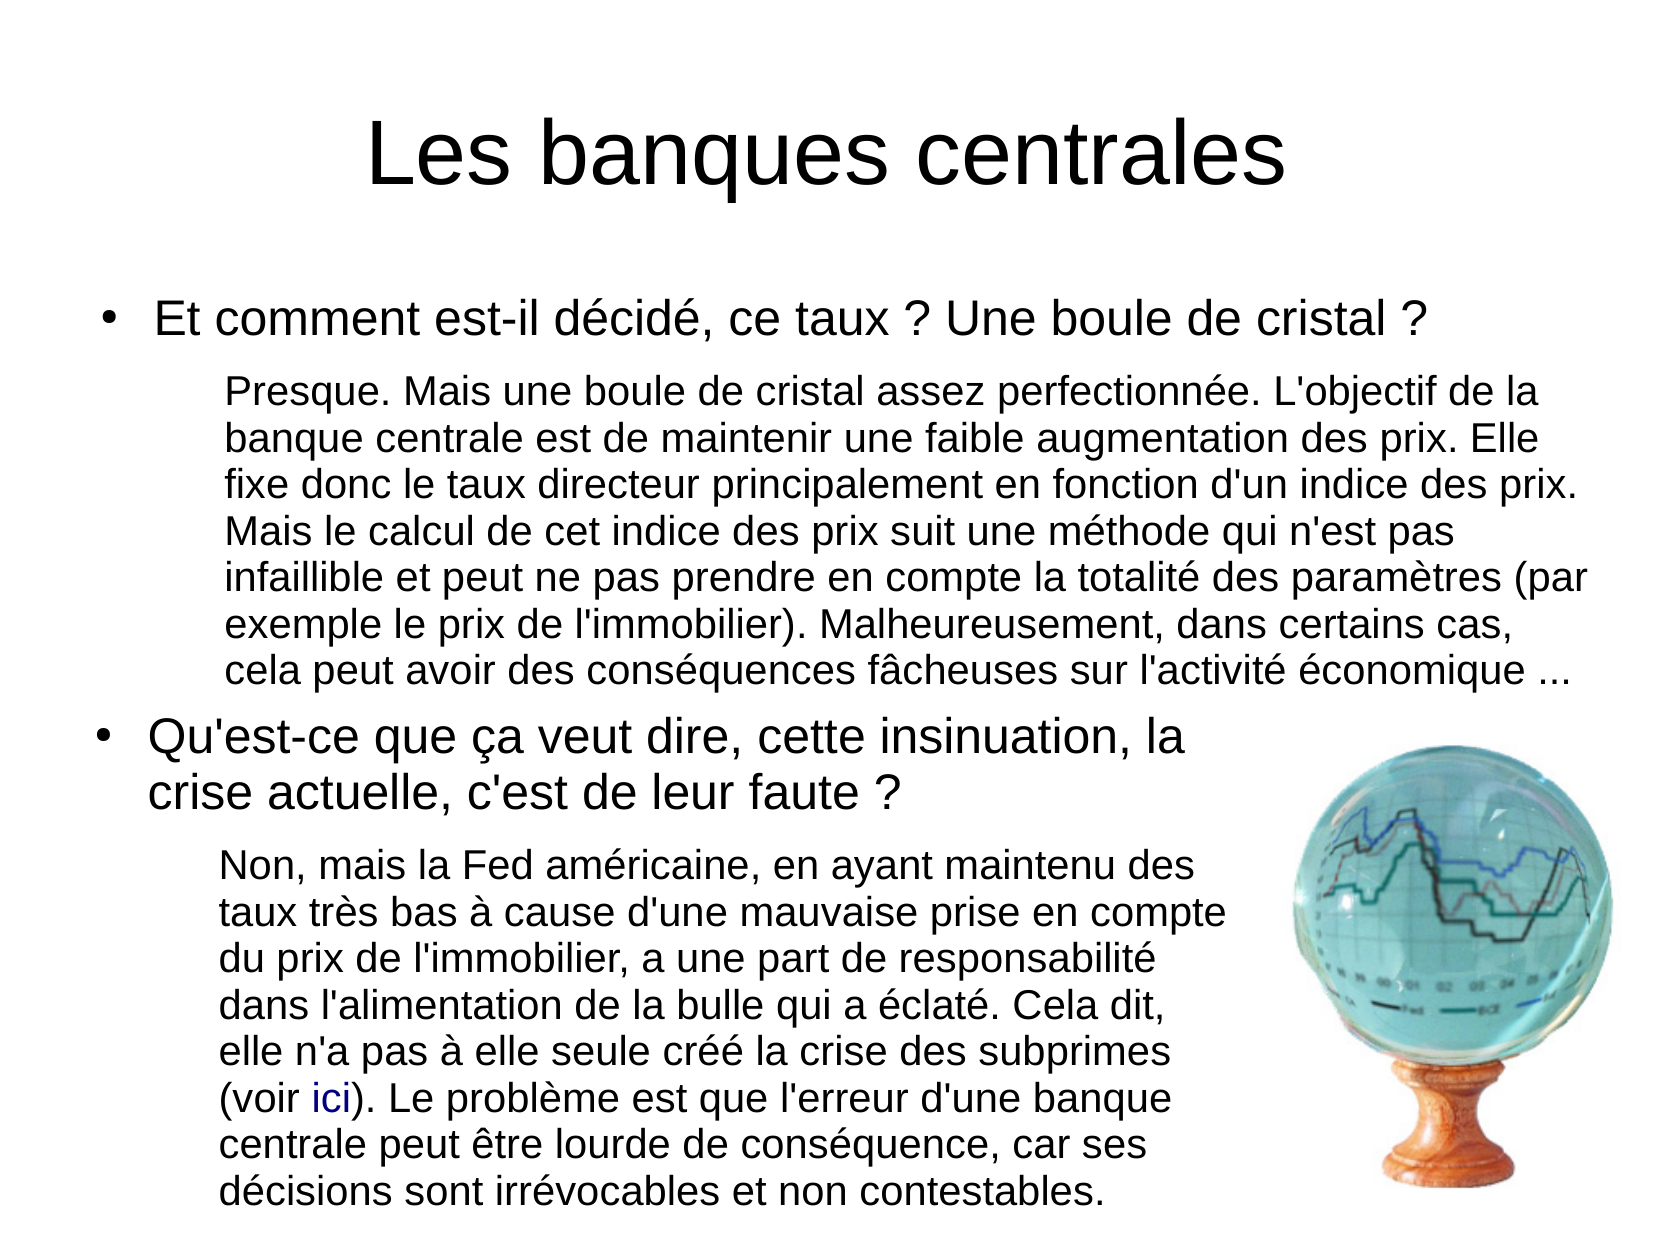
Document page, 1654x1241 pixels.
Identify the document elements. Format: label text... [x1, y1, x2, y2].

list Et comment est-il décidé, ce taux ? Une boule de cristal ? Presque. Mais une boule de cristal assez perfectionnée. L'objectif de la banque centrale est de maintenir une faible augmentation des prix. Elle fixe donc le taux directeur principalement en fonction d'un indice des prix. Mais le calcul de cet indice des prix suit une méthode qui n'est pas infaillible et peut ne pas prendre en compte la totalité des paramètres (par exemple le prix de l'immobilier). Malheureusement, dans certains cas, cela peut avoir des conséquences fâcheuses sur l'activité économique ... [82, 290, 1595, 696]
picture [1269, 718, 1641, 1211]
title Les banques centrales [82, 56, 1571, 250]
list Qu'est-ce que ça veut dire, cette insinuation, la crise actuelle, c'est de leur faute ? Non, mais la Fed américaine, en ayant maintenu des taux très bas à cause d'une mauvaise prise en compte du prix de l'immobilier, a une part de responsabilité dans l'alimentation de la bulle qui a éclaté. Cela dit, elle n'a pas à elle seule créé la crise des subprimes (voir ici). Le problème est que l'erreur d'une banque centrale peut être lourde de conséquence, car ses décisions sont irrévocables et non contestables. [76, 708, 1241, 1217]
